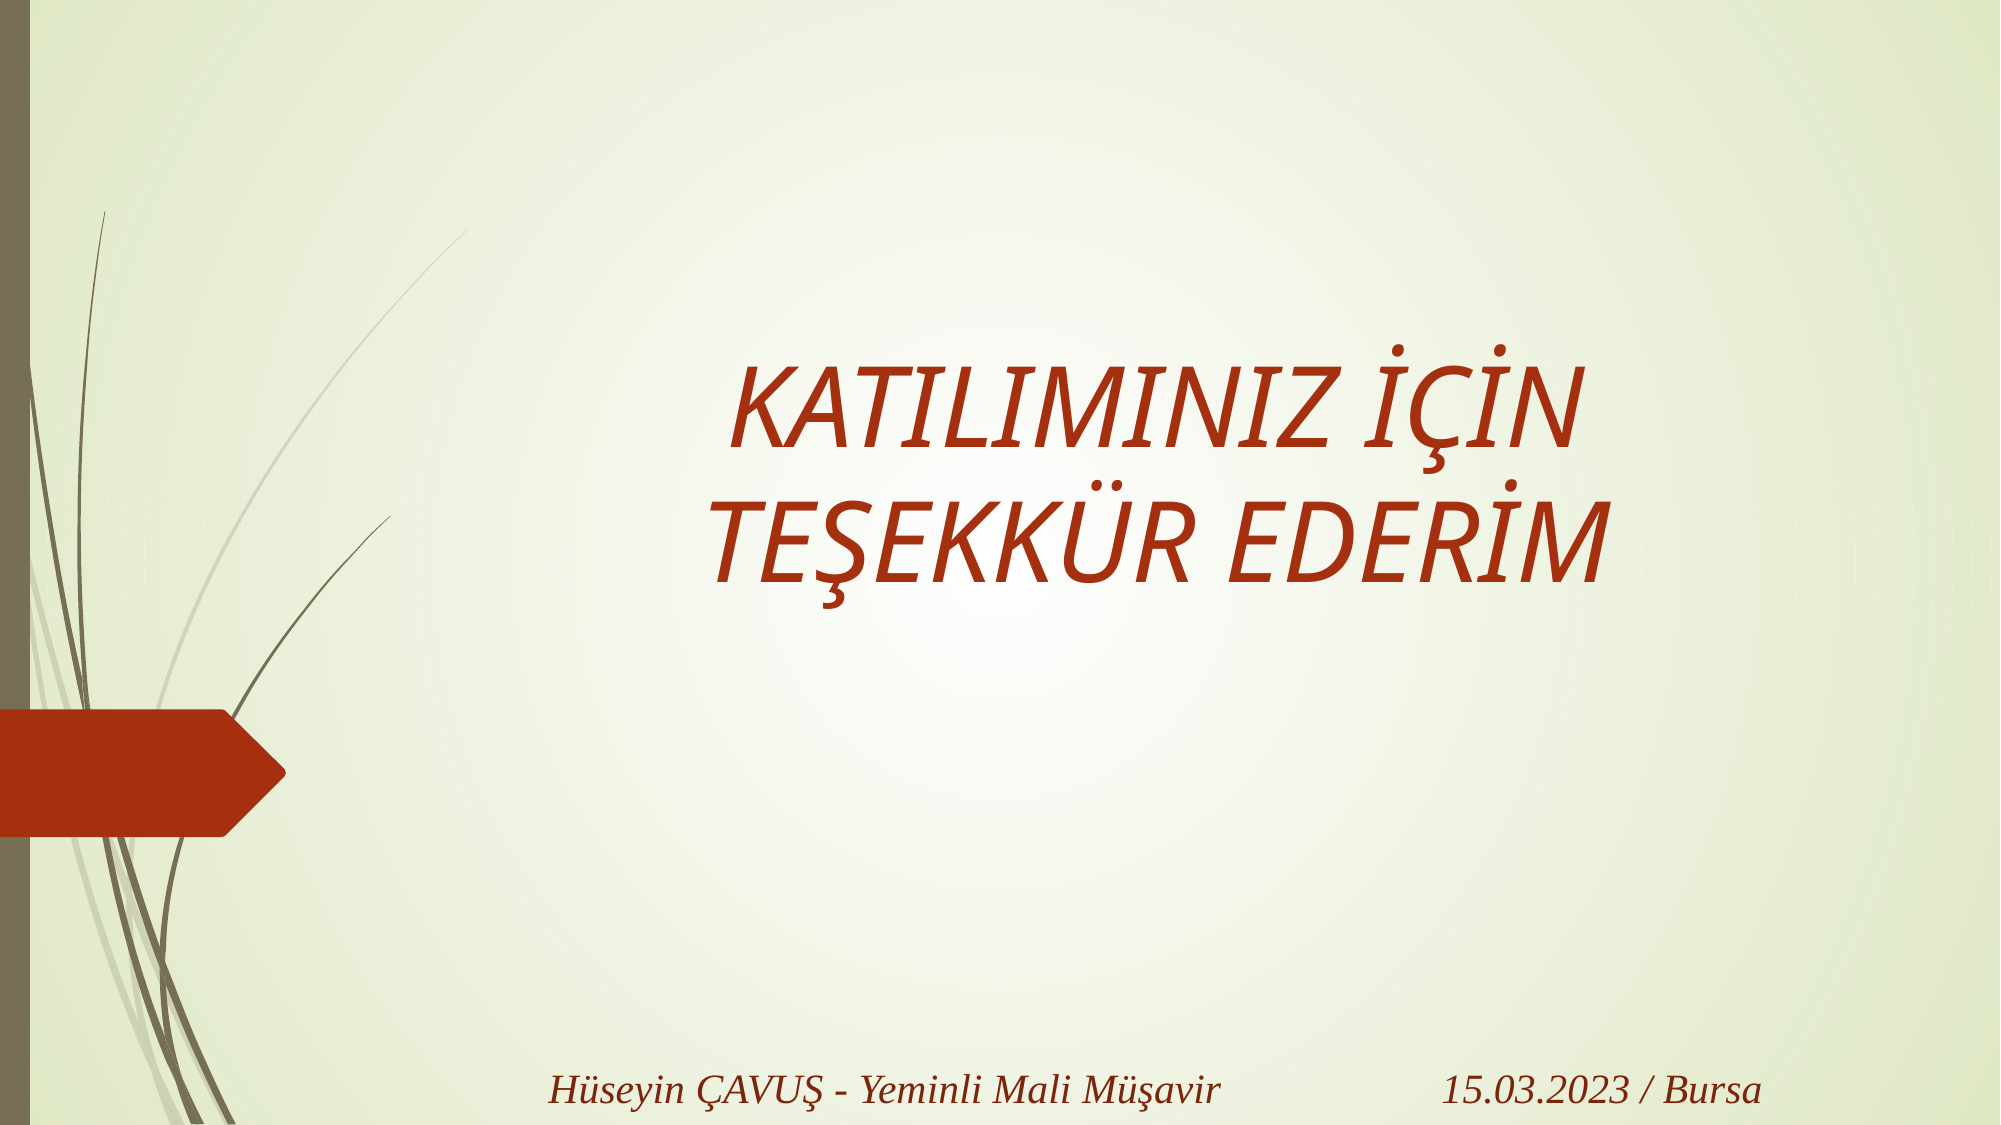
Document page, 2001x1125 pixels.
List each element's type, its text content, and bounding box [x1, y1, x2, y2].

subtitle Hüseyin ÇAVUŞ - Yeminli Mali Müşavir 15.03.2023 / Bursa [424, 1054, 1888, 1117]
title KATILIMINIZ İÇİN TEŞEKKÜR EDERİM [424, 242, 1888, 613]
